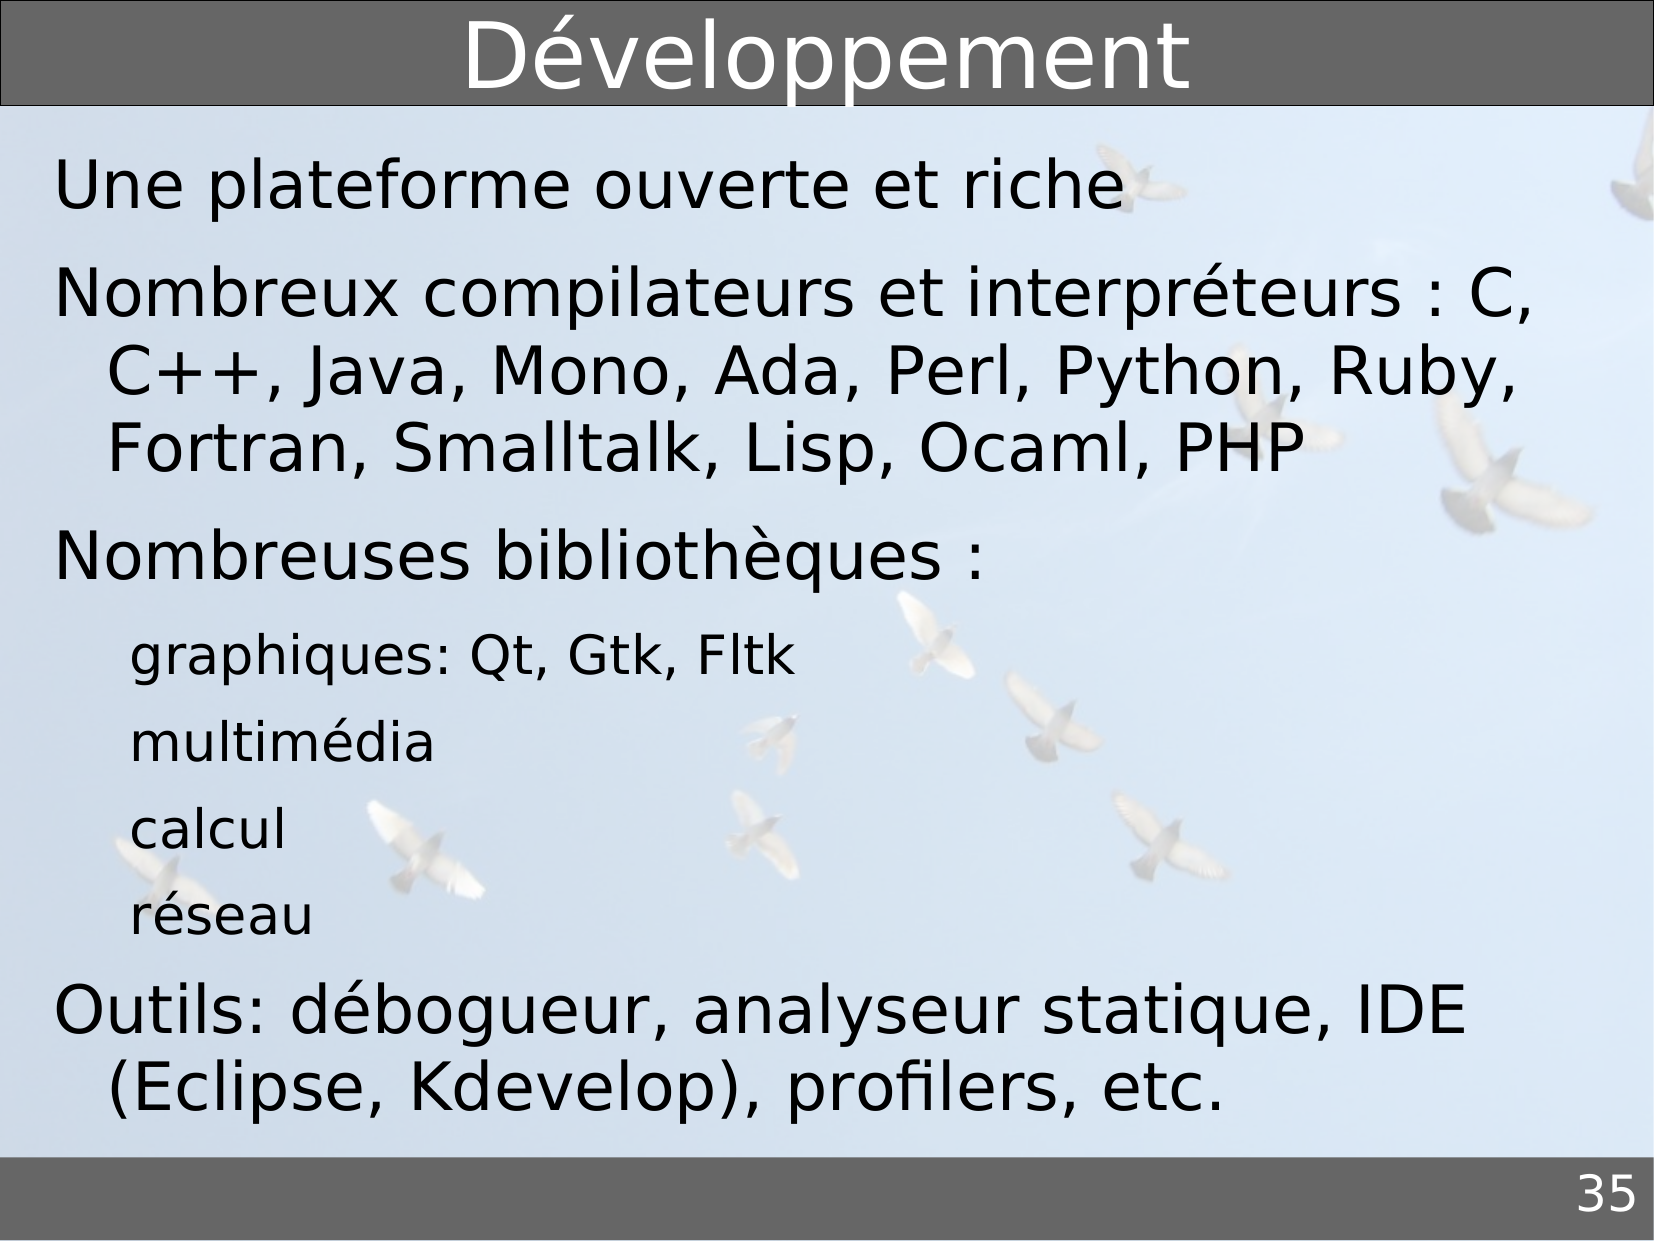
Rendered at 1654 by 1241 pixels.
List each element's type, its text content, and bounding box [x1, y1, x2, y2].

list Une plateforme ouverte et riche Nombreux compilateurs et interpréteurs : C, C++, Java, Mono, Ada, Perl, Python, Ruby, Fortran, Smalltalk, Lisp, Ocaml, PHP Nombreuses bibliothèques : graphiques: Qt, Gtk, Fltk multimédia calcul réseau Outils: débogueur, analyseur statique, IDE (Eclipse, Kdevelop), profilers, etc. [35, 147, 1588, 1127]
title Développement [0, 2, 1654, 110]
